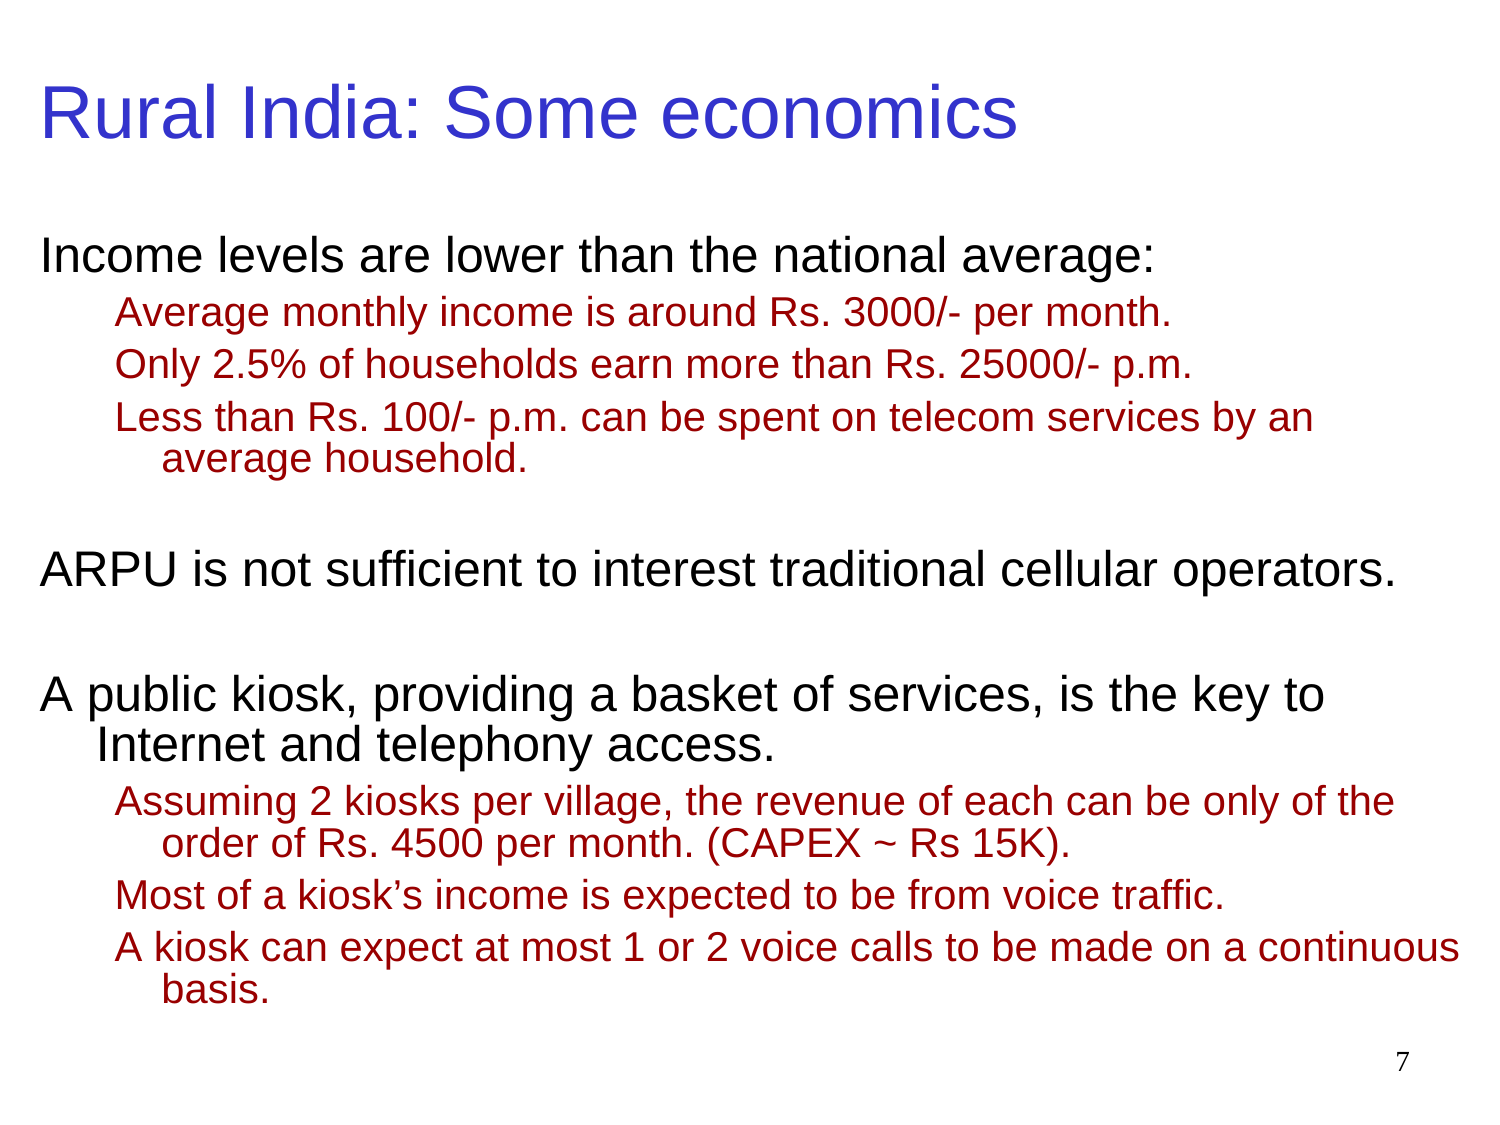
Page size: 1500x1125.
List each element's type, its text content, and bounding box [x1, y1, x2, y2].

title Rural India: Some economics [24, 37, 1450, 188]
list Income levels are lower than the national average: Average monthly income is around Rs. 3000/- per month. Only 2.5% of households earn more than Rs. 25000/- p.m. Less than Rs. 100/- p.m. can be spent on telecom services by an average household. ARPU is not sufficient to interest traditional cellular operators. A public kiosk, providing a basket of services, is the key to Internet and telephony access. Assuming 2 kiosks per village, the revenue of each can be only of the order of Rs. 4500 per month. (CAPEX ~ Rs 15K). Most of a kiosk’s income is expected to be from voice traffic. A kiosk can expect at most 1 or 2 voice calls to be made on a continuous basis. [24, 224, 1488, 1107]
